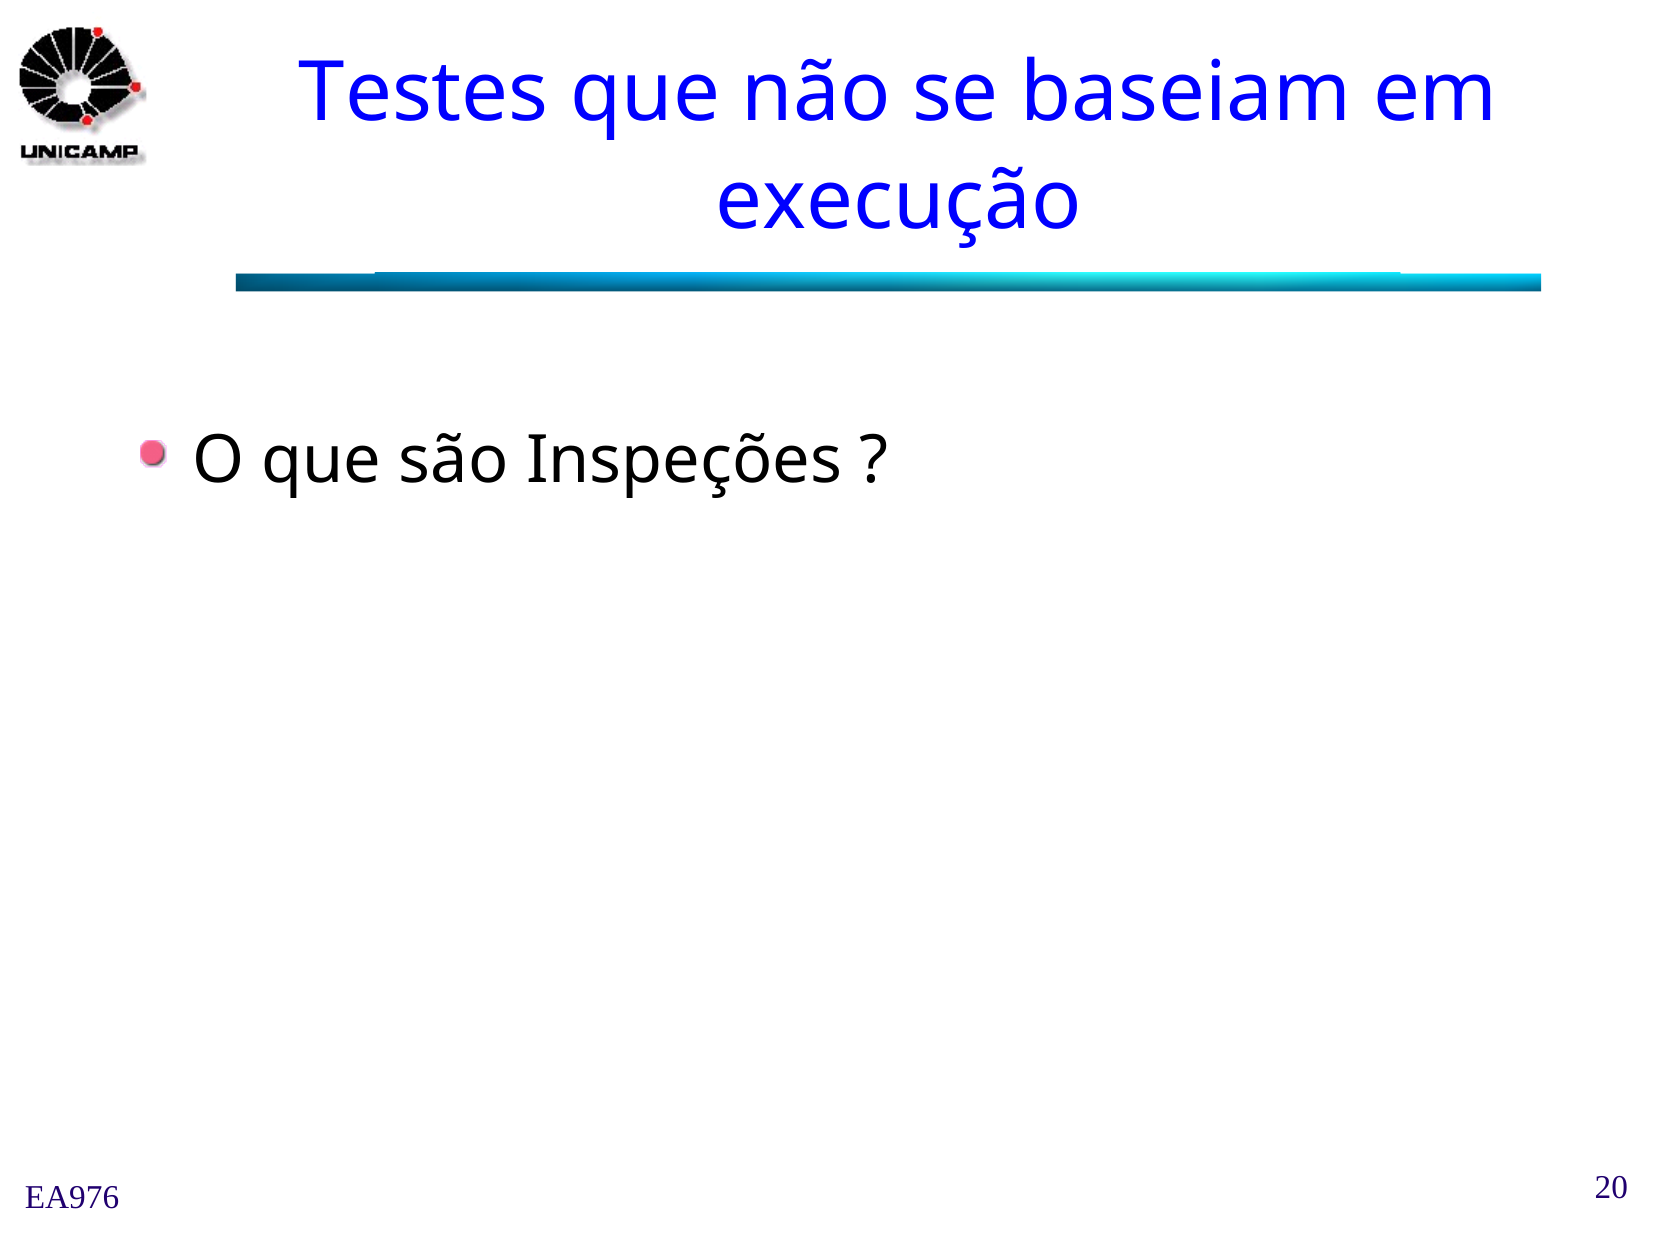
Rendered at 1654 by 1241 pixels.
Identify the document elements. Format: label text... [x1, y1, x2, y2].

picture [125, 272, 1654, 295]
list O que são Inspeções ? [121, 413, 1534, 1182]
title Testes que não se baseiam em execução [264, 21, 1534, 250]
